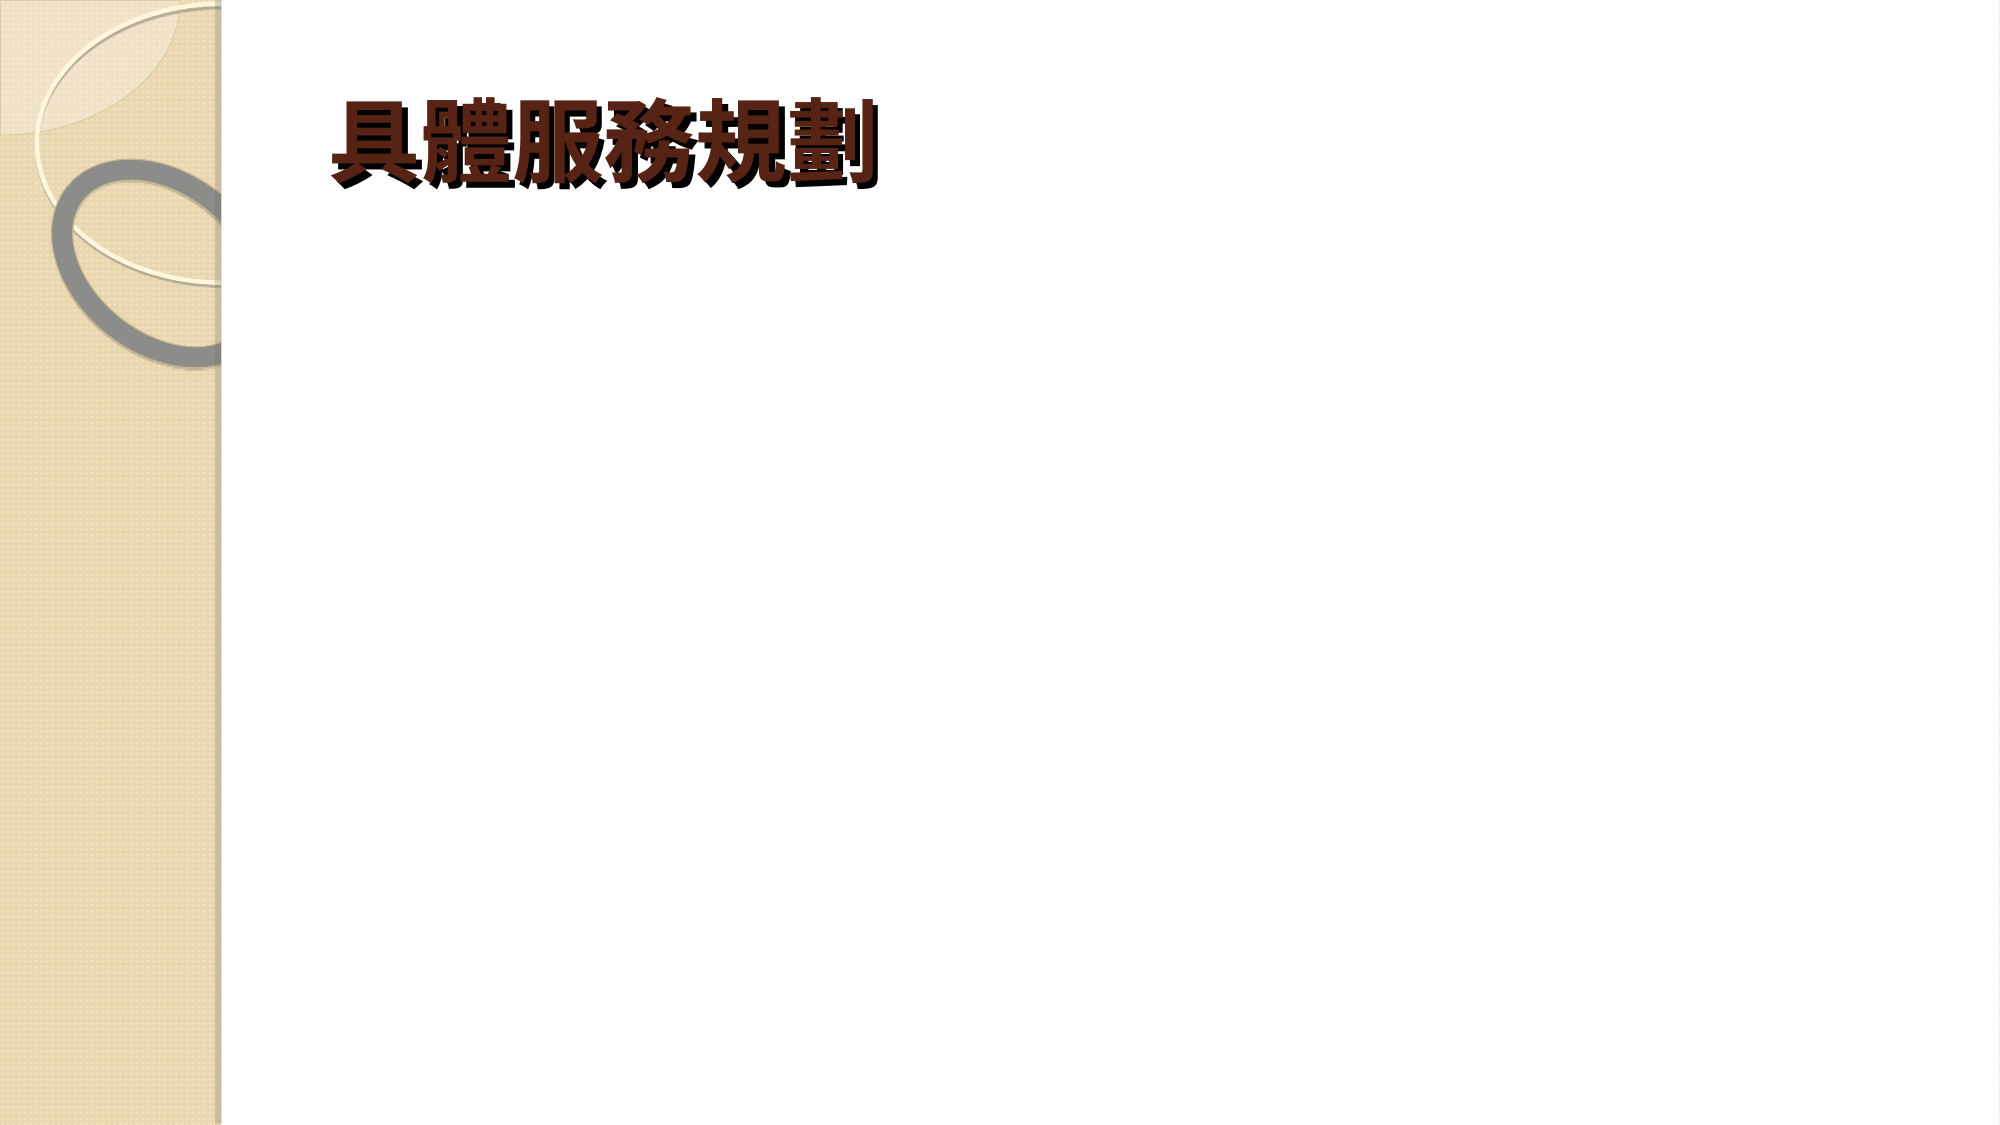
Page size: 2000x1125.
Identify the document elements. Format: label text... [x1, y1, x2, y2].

title 具體服務規劃 [313, 45, 1954, 233]
